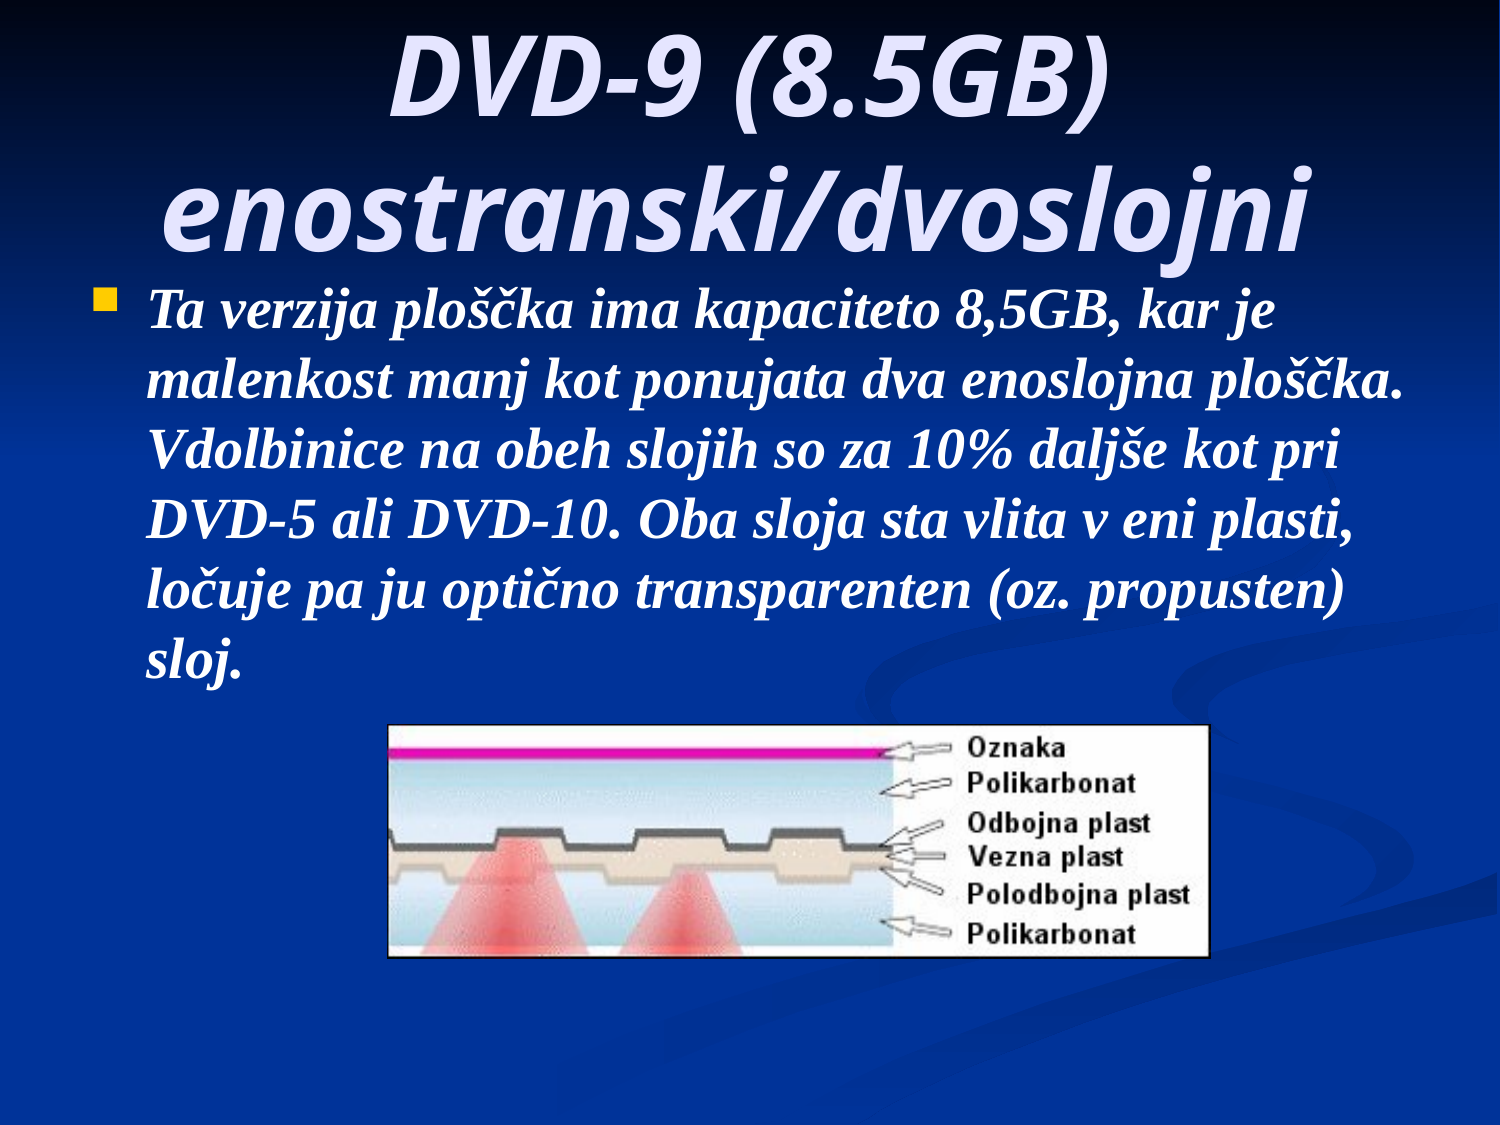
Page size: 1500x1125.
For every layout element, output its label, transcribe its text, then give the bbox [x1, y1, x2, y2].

picture [387, 724, 1211, 959]
list Ta verzija ploščka ima kapaciteto 8,5GB, kar je malenkost manj kot ponujata dva enoslojna ploščka. Vdolbinice na obeh slojih so za 10% daljše kot pri DVD-5 ali DVD-10. Oba sloja sta vlita v eni plasti, ločuje pa ju optično transparenten (oz. propusten) sloj. [75, 262, 1425, 1005]
title DVD-9 (8.5GB) enostranski/dvoslojni [75, 45, 1425, 233]
